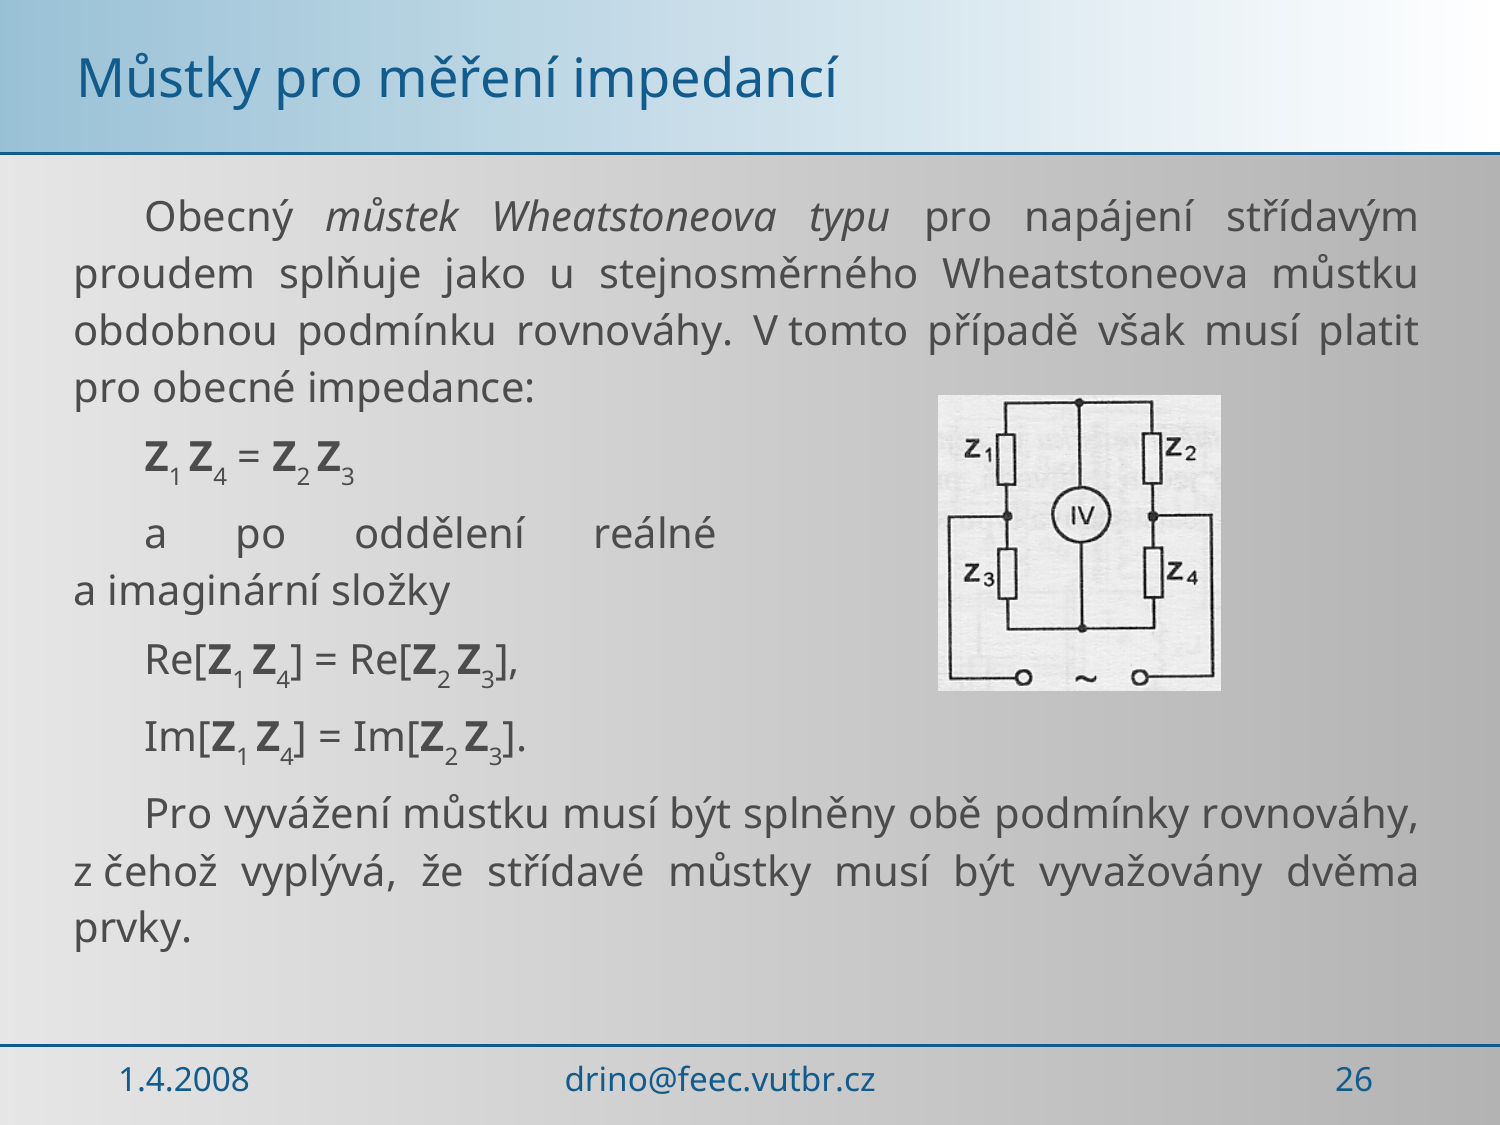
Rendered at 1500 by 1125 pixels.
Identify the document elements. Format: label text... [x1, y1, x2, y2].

text_box drino@feec.vutbr.cz [454, 1049, 987, 1125]
title Můstky pro měření impedancí [0, 0, 1500, 152]
text_box 1.4.2008 [103, 1049, 432, 1125]
text_box 17 [1075, 1049, 1388, 1125]
text_box Obecný můstek Wheatstoneova typu pro napájení střídavým proudem splňuje jako u stejnosměrného Wheatstoneova můstku obdobnou podmínku rovnováhy. V tomto případě však musí platit pro obecné impedance: Z1 Z4 = Z2 Z3 a po oddělení reálné a imaginární složky Re[Z1 Z4] = Re[Z2 Z3], Im[Z1 Z4] = Im[Z2 Z3]. Pro vyvážení můstku musí být splněny obě podmínky rovnováhy, z čehož vyplývá, že střídavé můstky musí být vyvažovány dvěma prvky. [59, 178, 1442, 964]
picture [938, 395, 1221, 691]
